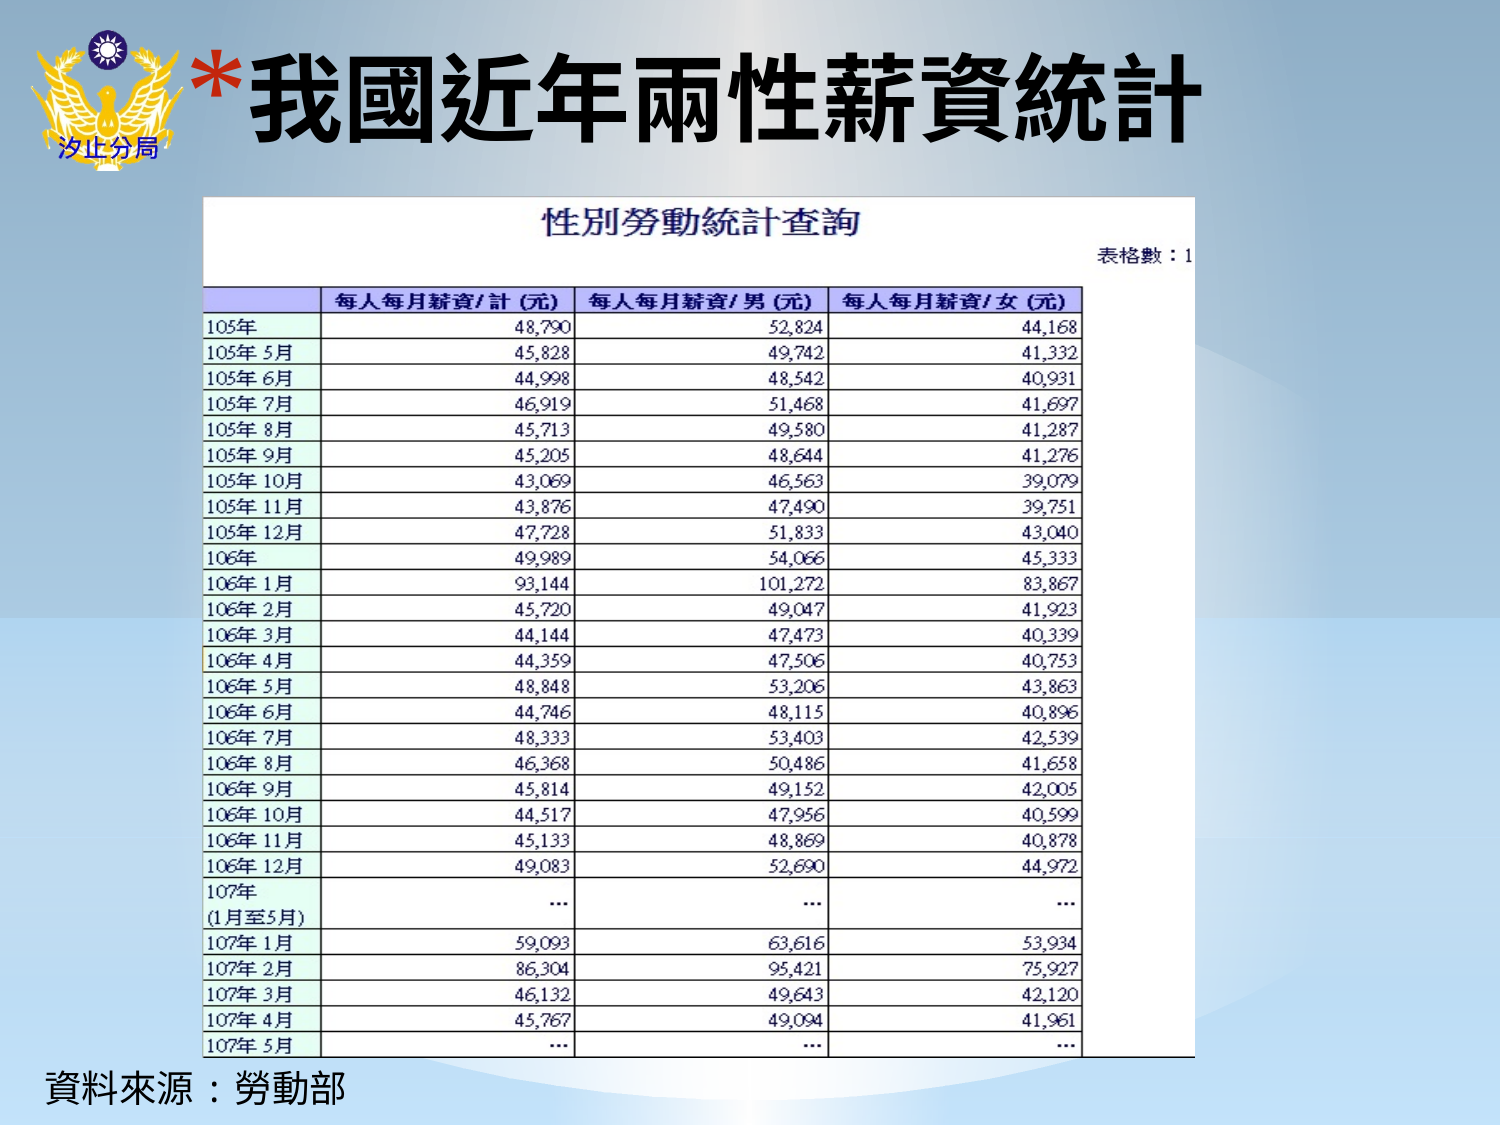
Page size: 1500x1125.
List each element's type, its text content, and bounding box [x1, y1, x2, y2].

picture [29, 30, 186, 171]
picture [202, 219, 1195, 1059]
title 我國近年兩性薪資統計 [171, 30, 1412, 219]
text_box 資料來源:勞動部 [29, 1058, 998, 1118]
